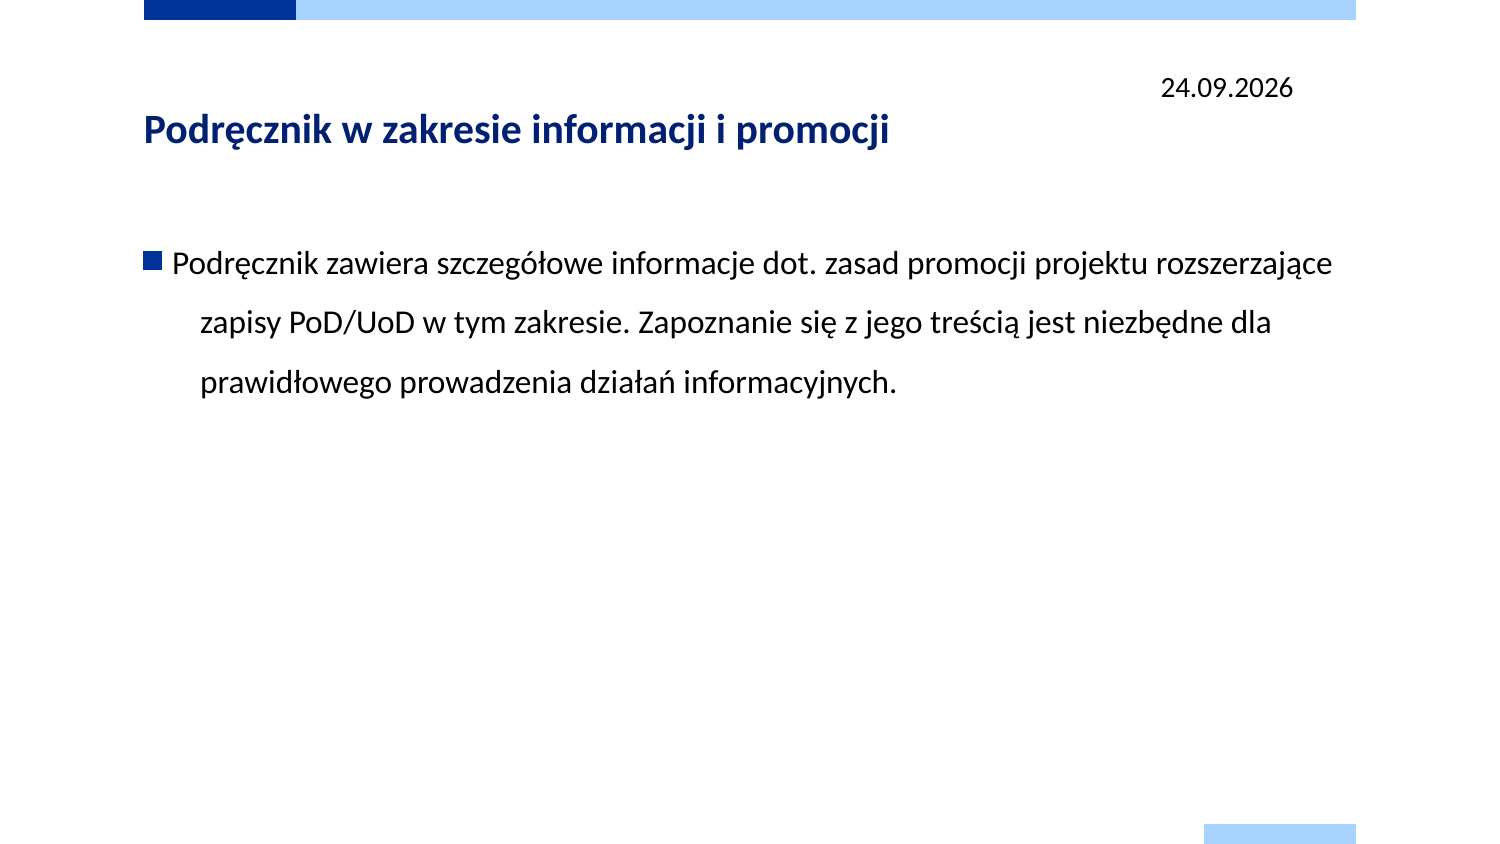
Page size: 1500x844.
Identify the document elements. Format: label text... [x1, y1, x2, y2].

list Podręcznik zawiera szczegółowe informacje dot. zasad promocji projektu rozszerzające zapisy PoD/UoD w tym zakresie. Zapoznanie się z jego treścią jest niezbędne dla prawidłowego prowadzenia działań informacyjnych. [143, 220, 1357, 744]
text_box 02.07.2024 [1145, 60, 1347, 102]
title Podręcznik w zakresie informacji i promocji [143, 100, 1357, 220]
